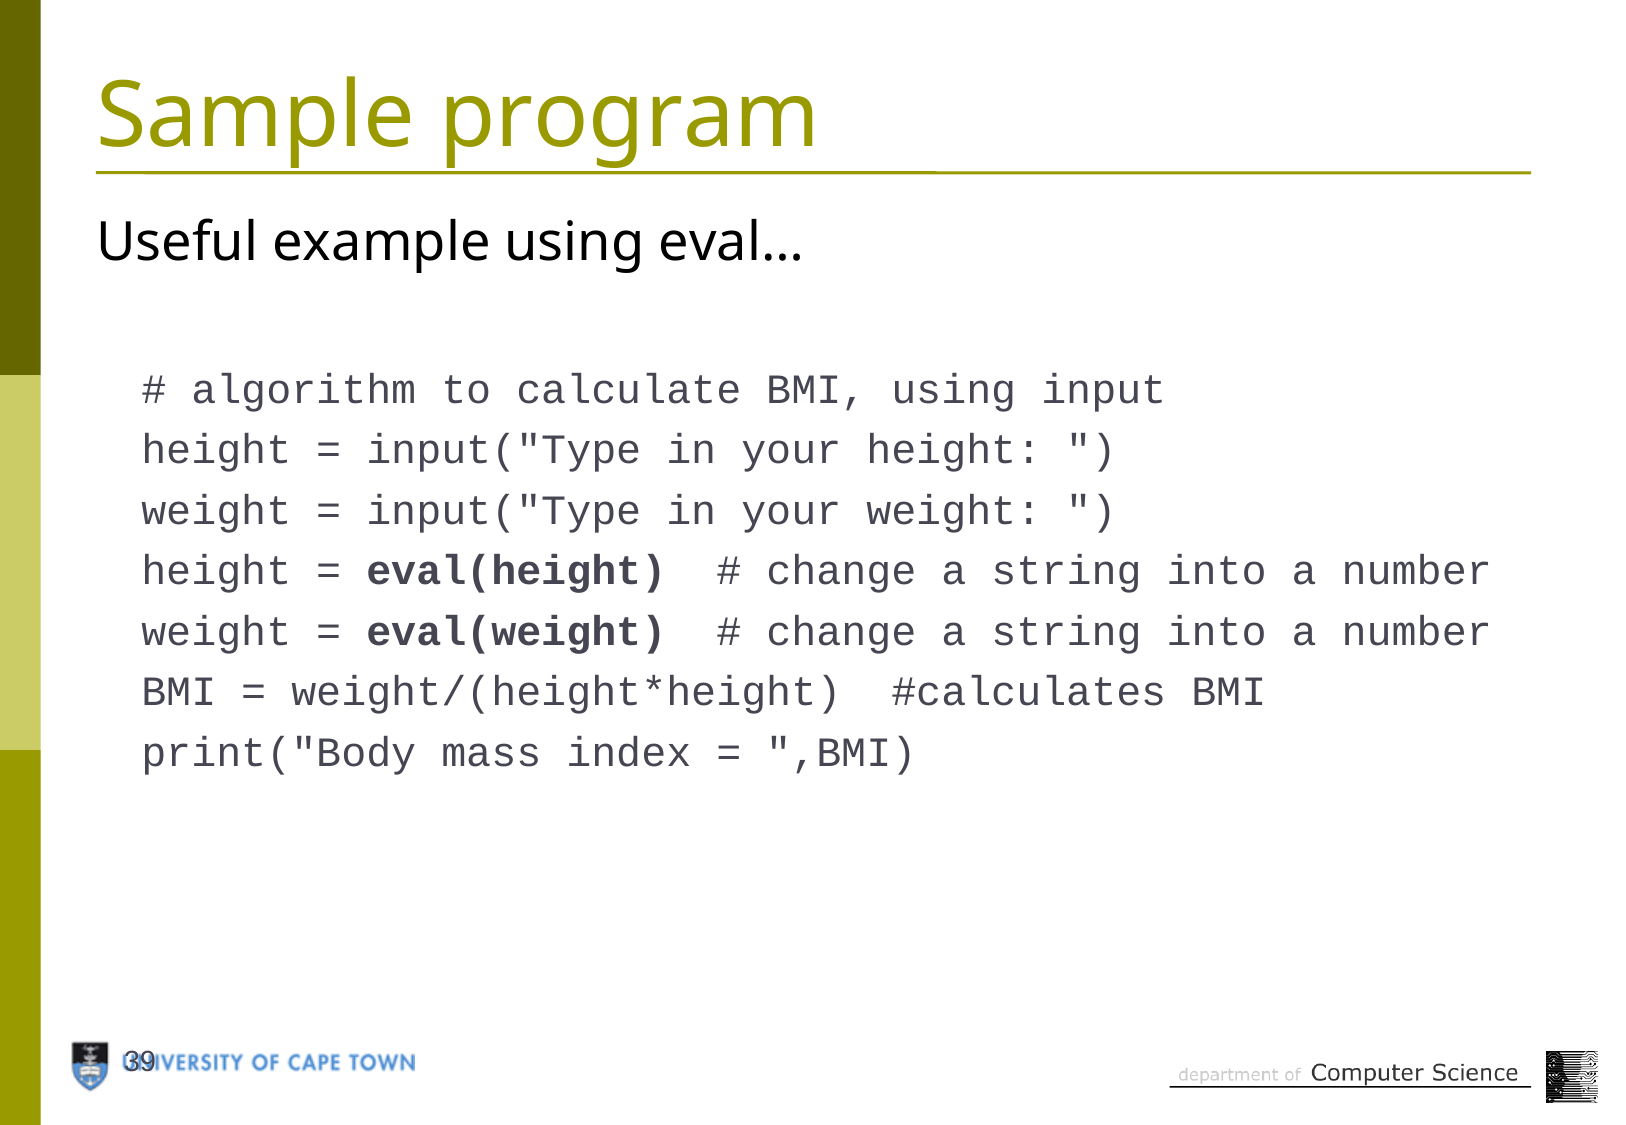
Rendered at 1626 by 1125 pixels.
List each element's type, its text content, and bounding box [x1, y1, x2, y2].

title Sample program [81, 29, 1543, 172]
picture [1546, 1051, 1598, 1103]
picture [1169, 1043, 1532, 1091]
list Useful example using eval… # algorithm to calculate BMI, using input height = input("Type in your height: ") weight = input("Type in your weight: ") height = eval(height) # change a string into a number weight = eval(weight) # change a string into a number BMI = weight/(height*height) #calculates BMI print("Body mass index = ",BMI) [81, 196, 1543, 1005]
text_box <number> [108, 1042, 462, 1103]
picture [61, 1024, 415, 1103]
